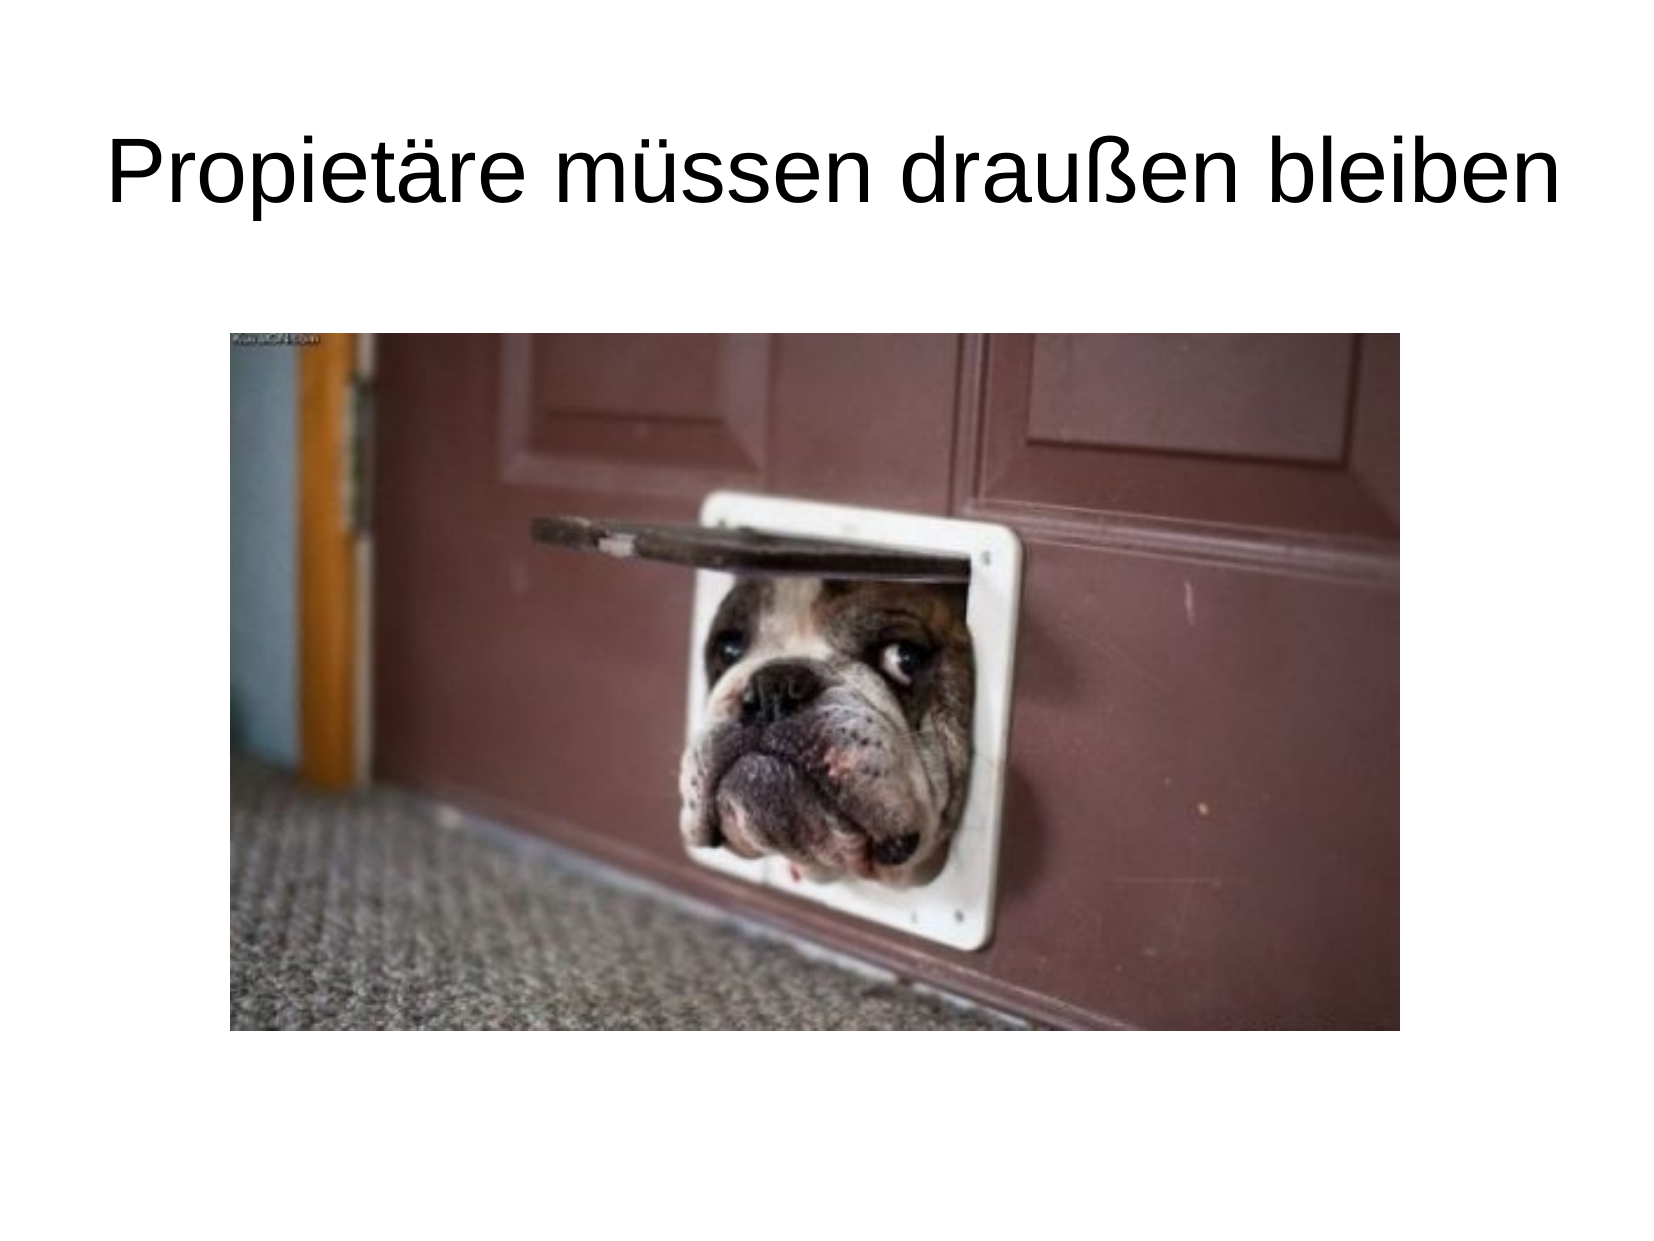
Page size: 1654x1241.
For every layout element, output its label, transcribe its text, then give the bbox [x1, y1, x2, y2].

picture [230, 333, 1400, 1031]
title Propietäre müssen draußen bleiben [75, 104, 1595, 237]
